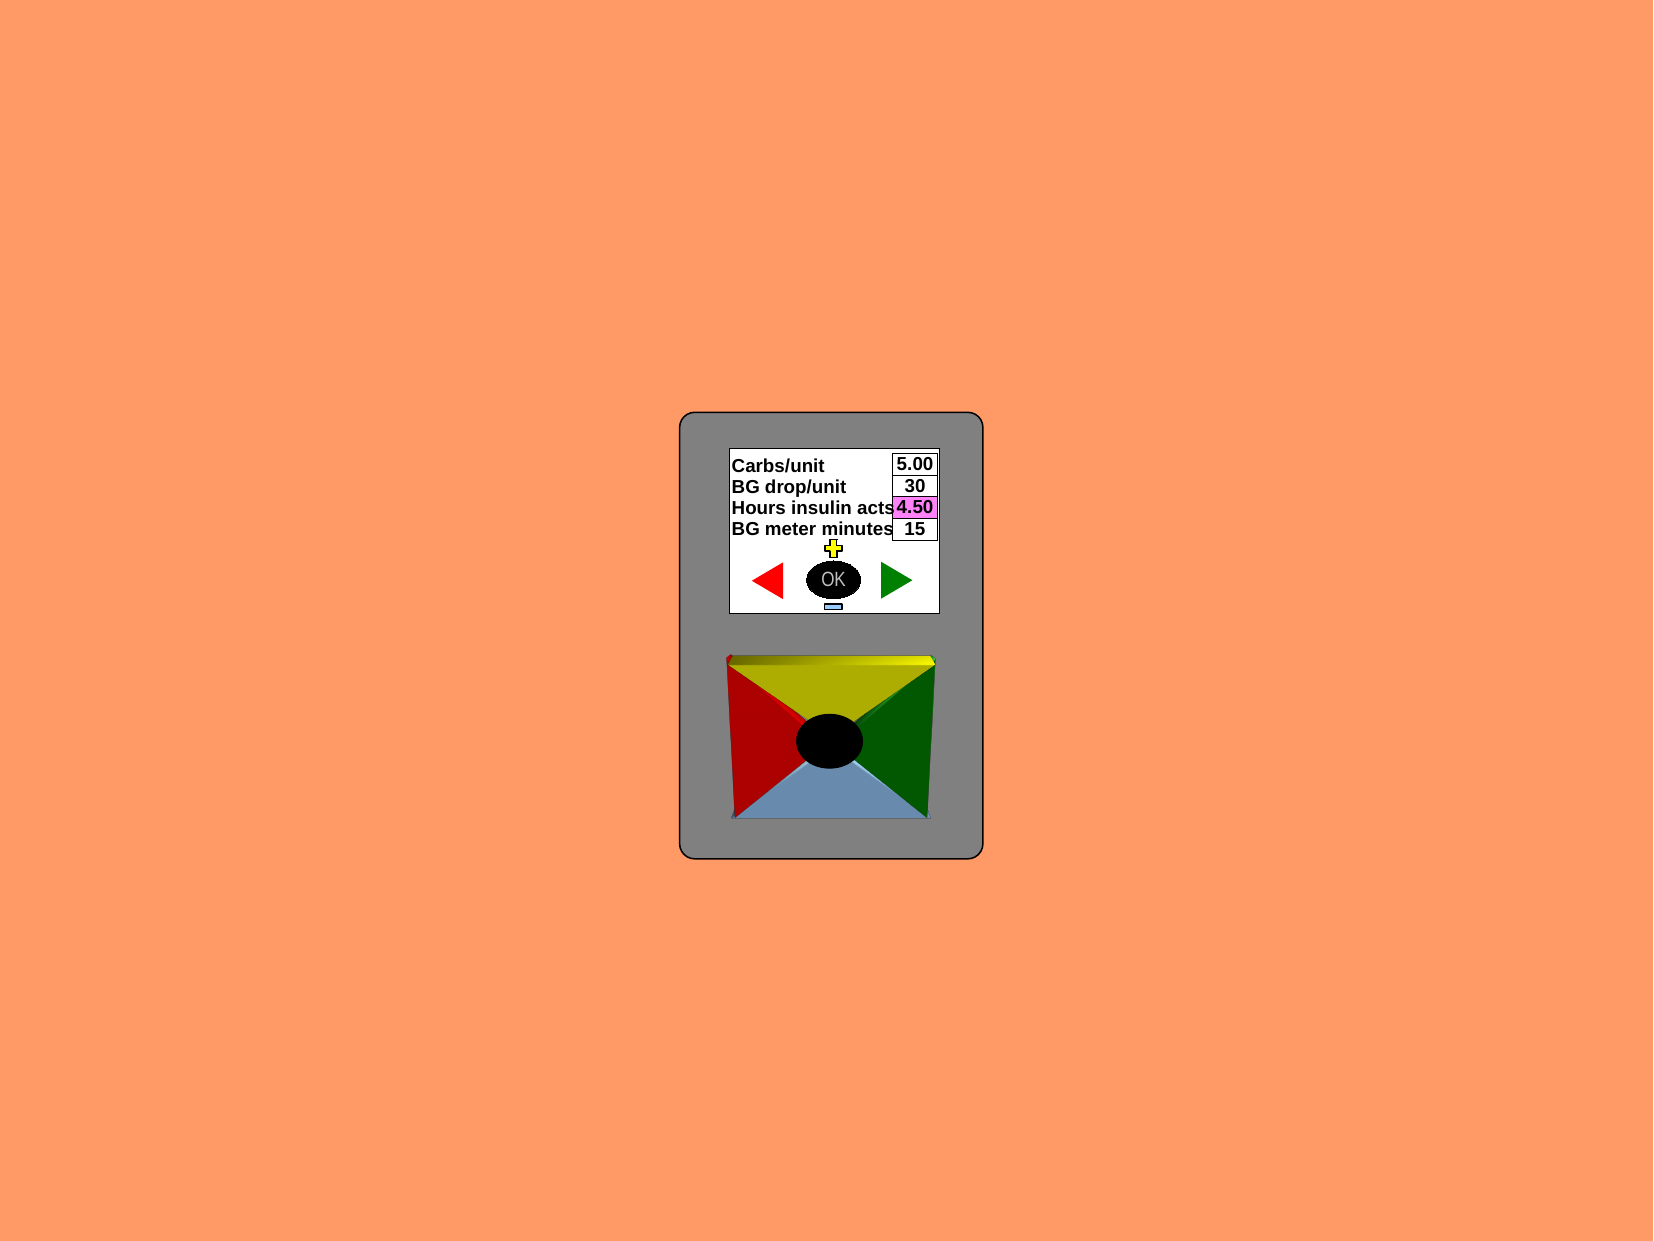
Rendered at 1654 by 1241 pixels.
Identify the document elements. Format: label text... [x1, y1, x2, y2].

text_box 5.00 [917, 453, 938, 476]
text_box OK [806, 560, 861, 599]
text_box 4.50 [917, 496, 938, 518]
text_box 15 [892, 518, 938, 541]
text_box [679, 412, 983, 859]
text_box 30 [917, 476, 938, 496]
text_box Carbs/unit BG drop/unit Hours insulin acts BG meter minutes [716, 448, 917, 548]
